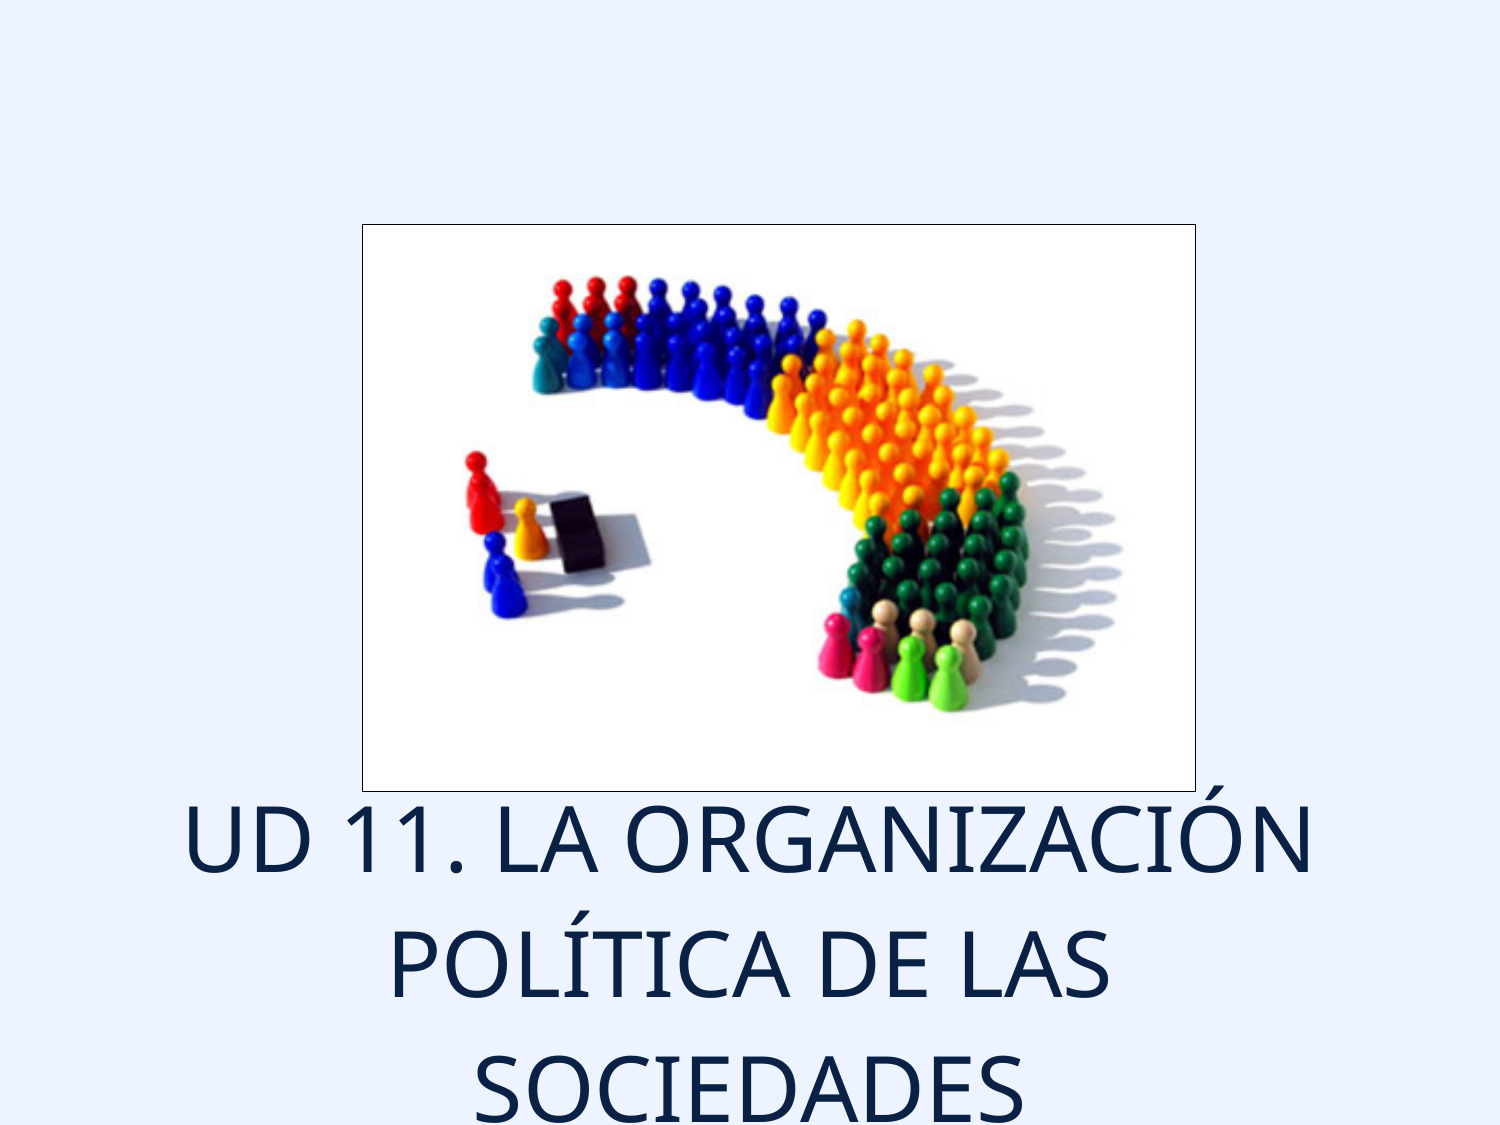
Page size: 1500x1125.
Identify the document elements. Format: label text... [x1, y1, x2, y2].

title UD 11. LA ORGANIZACIÓN POLÍTICA DE LAS SOCIEDADES [112, 841, 1388, 1083]
picture [362, 224, 1196, 792]
